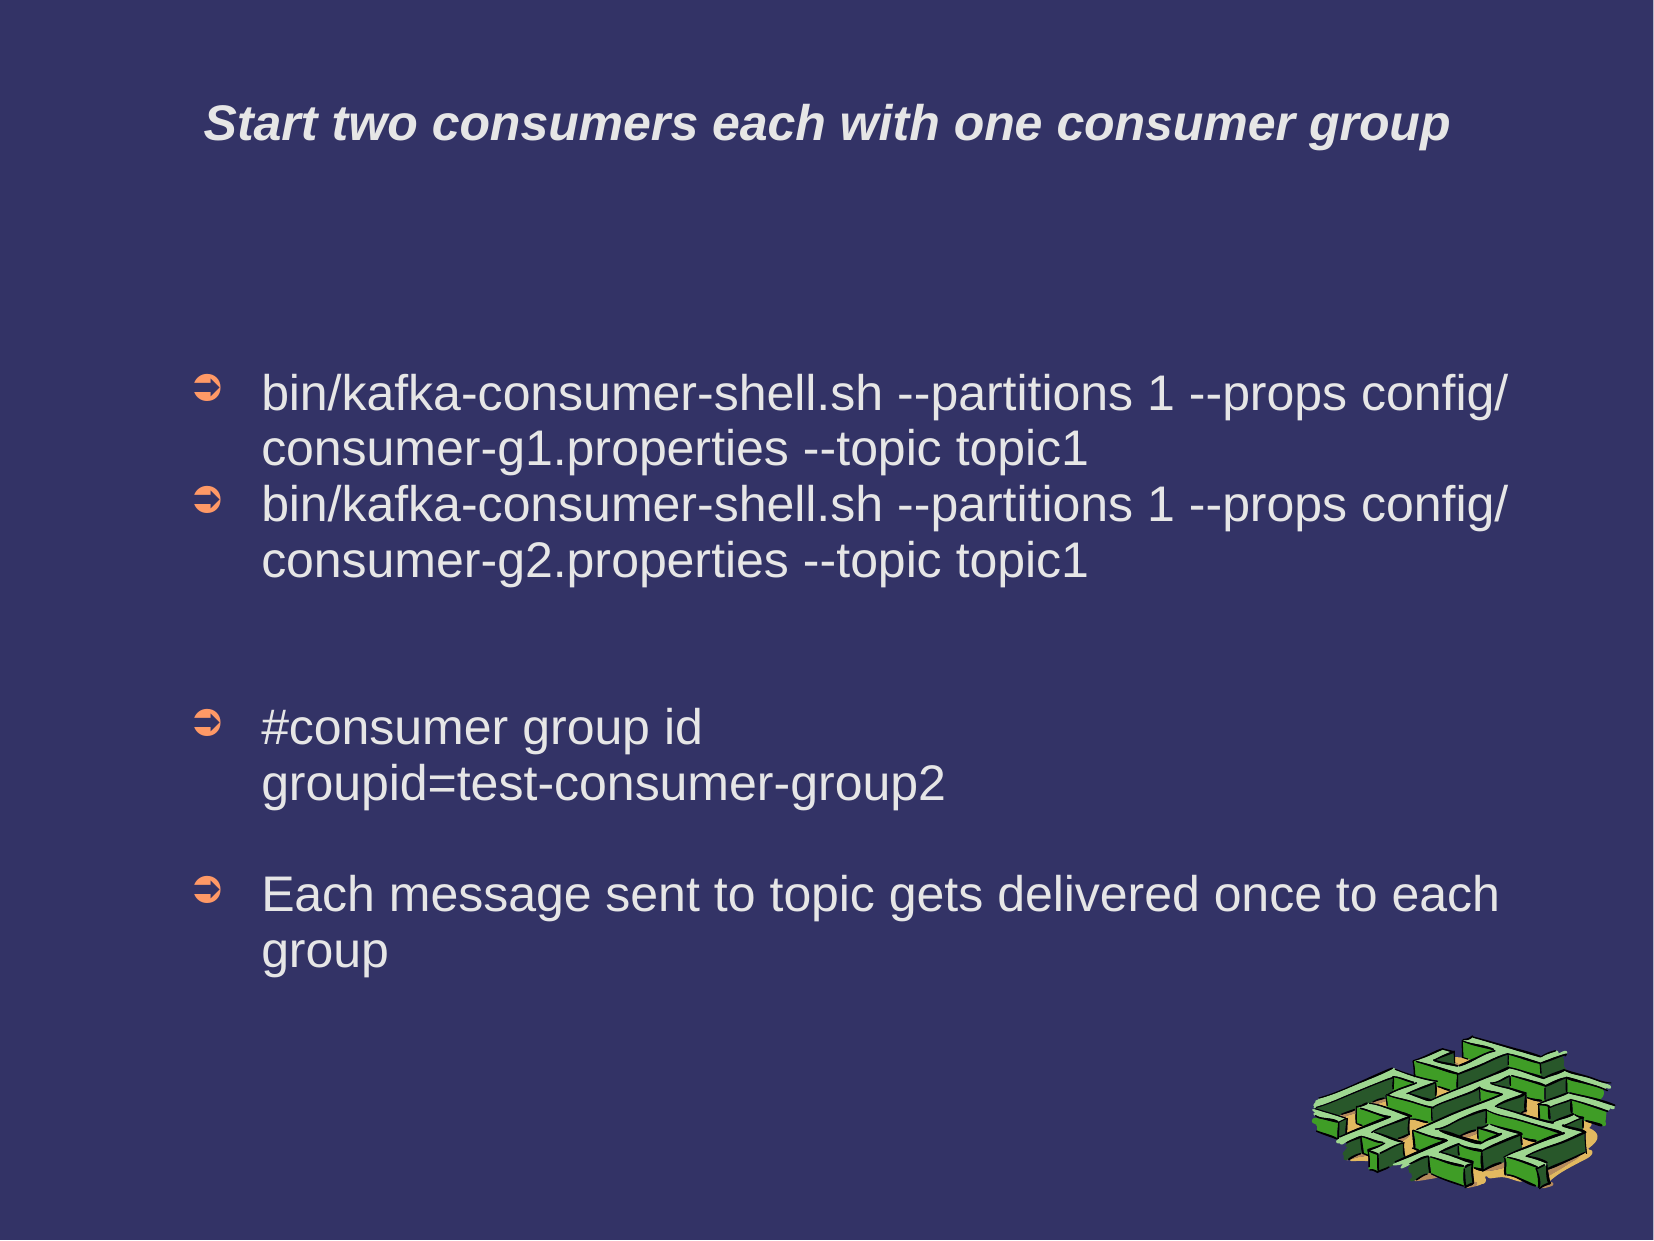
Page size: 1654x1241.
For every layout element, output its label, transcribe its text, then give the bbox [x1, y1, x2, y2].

list bin/kafka-consumer-shell.sh --partitions 1 --props config/consumer-g1.properties --topic topic1 bin/kafka-consumer-shell.sh --partitions 1 --props config/consumer-g2.properties --topic topic1 #consumer group id groupid=test-consumer-group2 Each message sent to topic gets delivered once to each group [178, 364, 1570, 1147]
title Start two consumers each with one consumer group [121, 19, 1534, 227]
